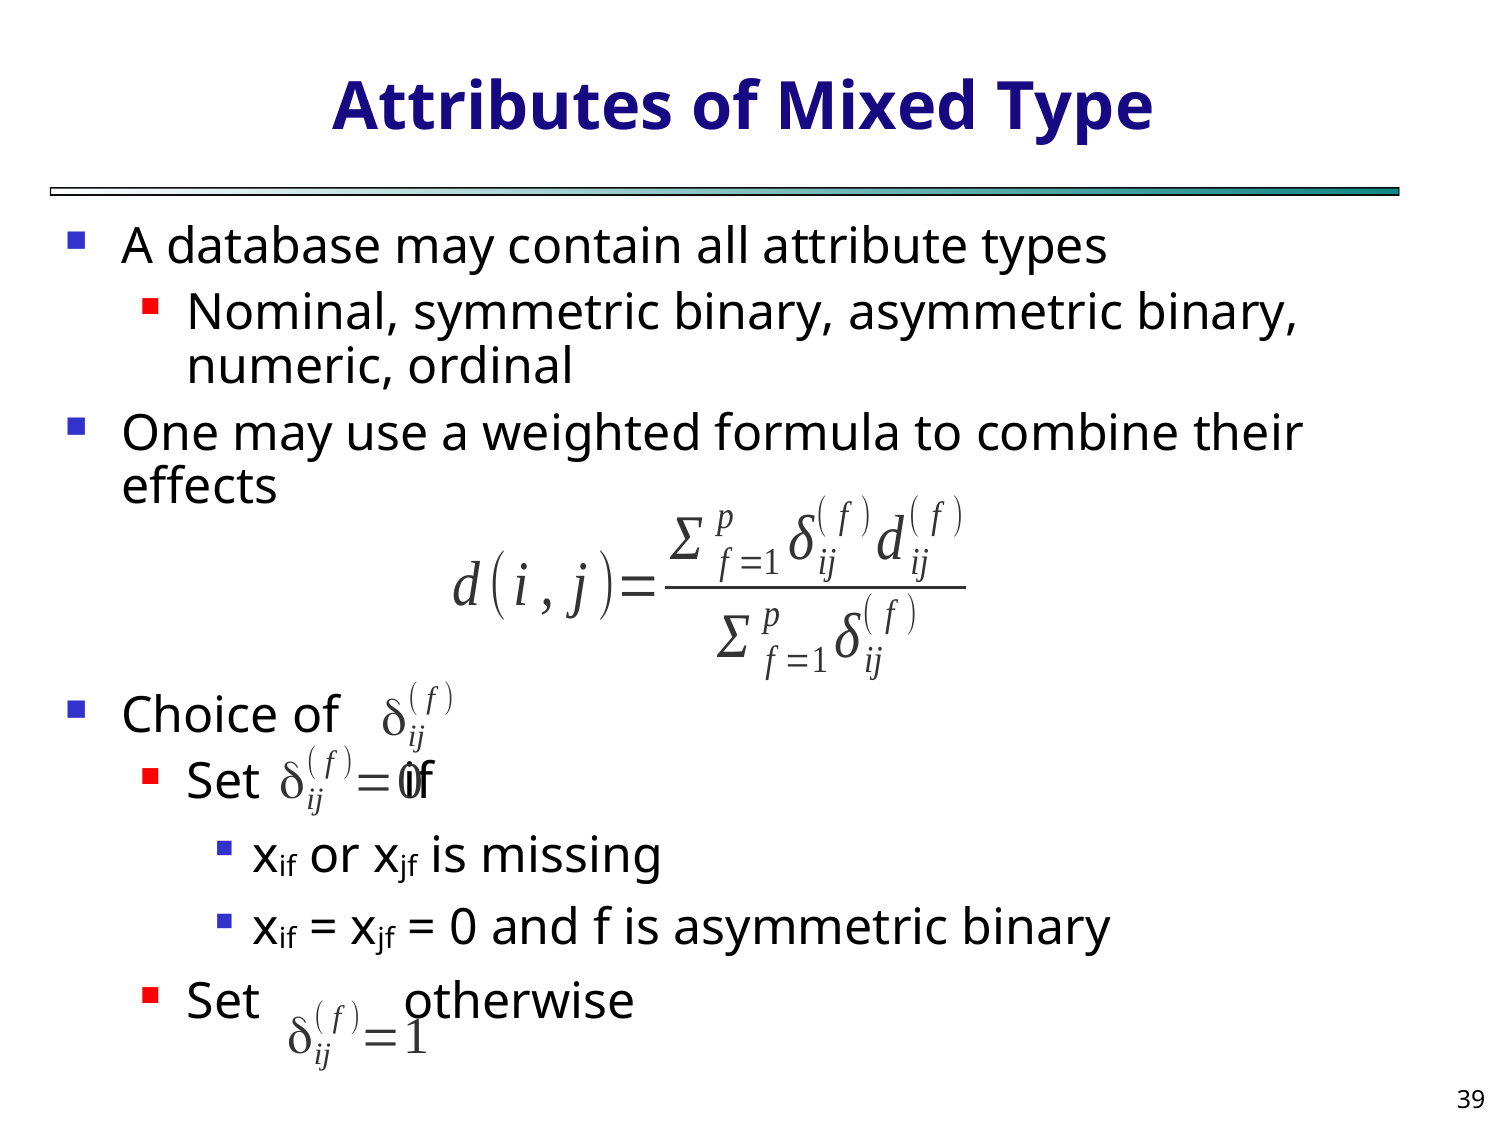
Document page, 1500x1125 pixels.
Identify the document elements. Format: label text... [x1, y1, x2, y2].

title Attributes of Mixed Type [24, 49, 1463, 150]
text_box [442, 492, 980, 681]
chart [273, 680, 461, 818]
chart [281, 999, 436, 1073]
list A database may contain all attribute types Nominal, symmetric binary, asymmetric binary, numeric, ordinal One may use a weighted formula to combine their effects Choice of Set if xif or xjf is missing xif = xjf = 0 and f is asymmetric binary Set otherwise [50, 212, 1450, 1125]
text_box 34 [1450, 1062, 1500, 1125]
